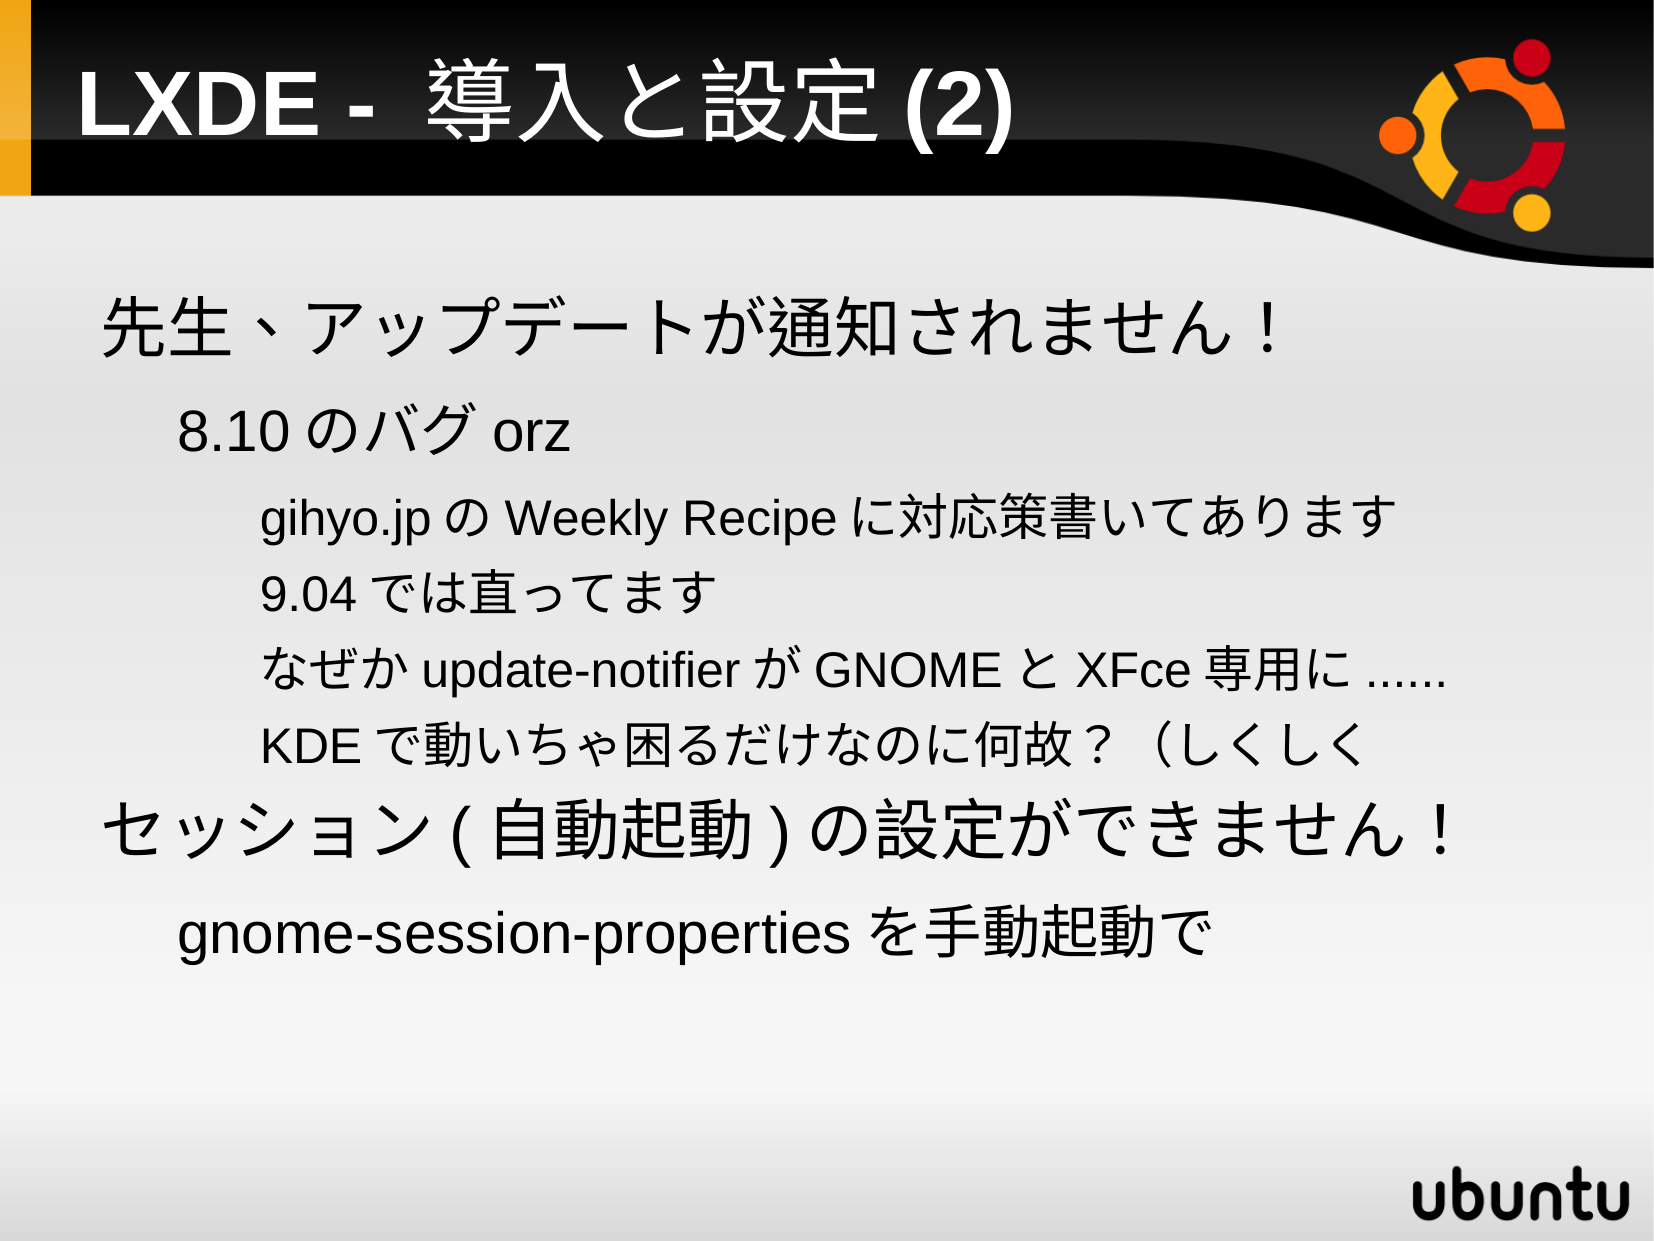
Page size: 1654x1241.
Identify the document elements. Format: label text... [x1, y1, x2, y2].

title LXDE - 導入と設定(2) [76, 7, 1565, 200]
picture [0, 0, 1654, 1241]
list 先生、アップデートが通知されません！ 8.10のバグorz gihyo.jpのWeekly Recipeに対応策書いてあります 9.04では直ってます なぜかupdate-notifierがGNOMEとXFce専用に...... KDEで動いちゃ困るだけなのに何故？（しくしく セッション(自動起動)の設定ができません！ gnome-session-propertiesを手動起動で [82, 290, 1571, 1094]
